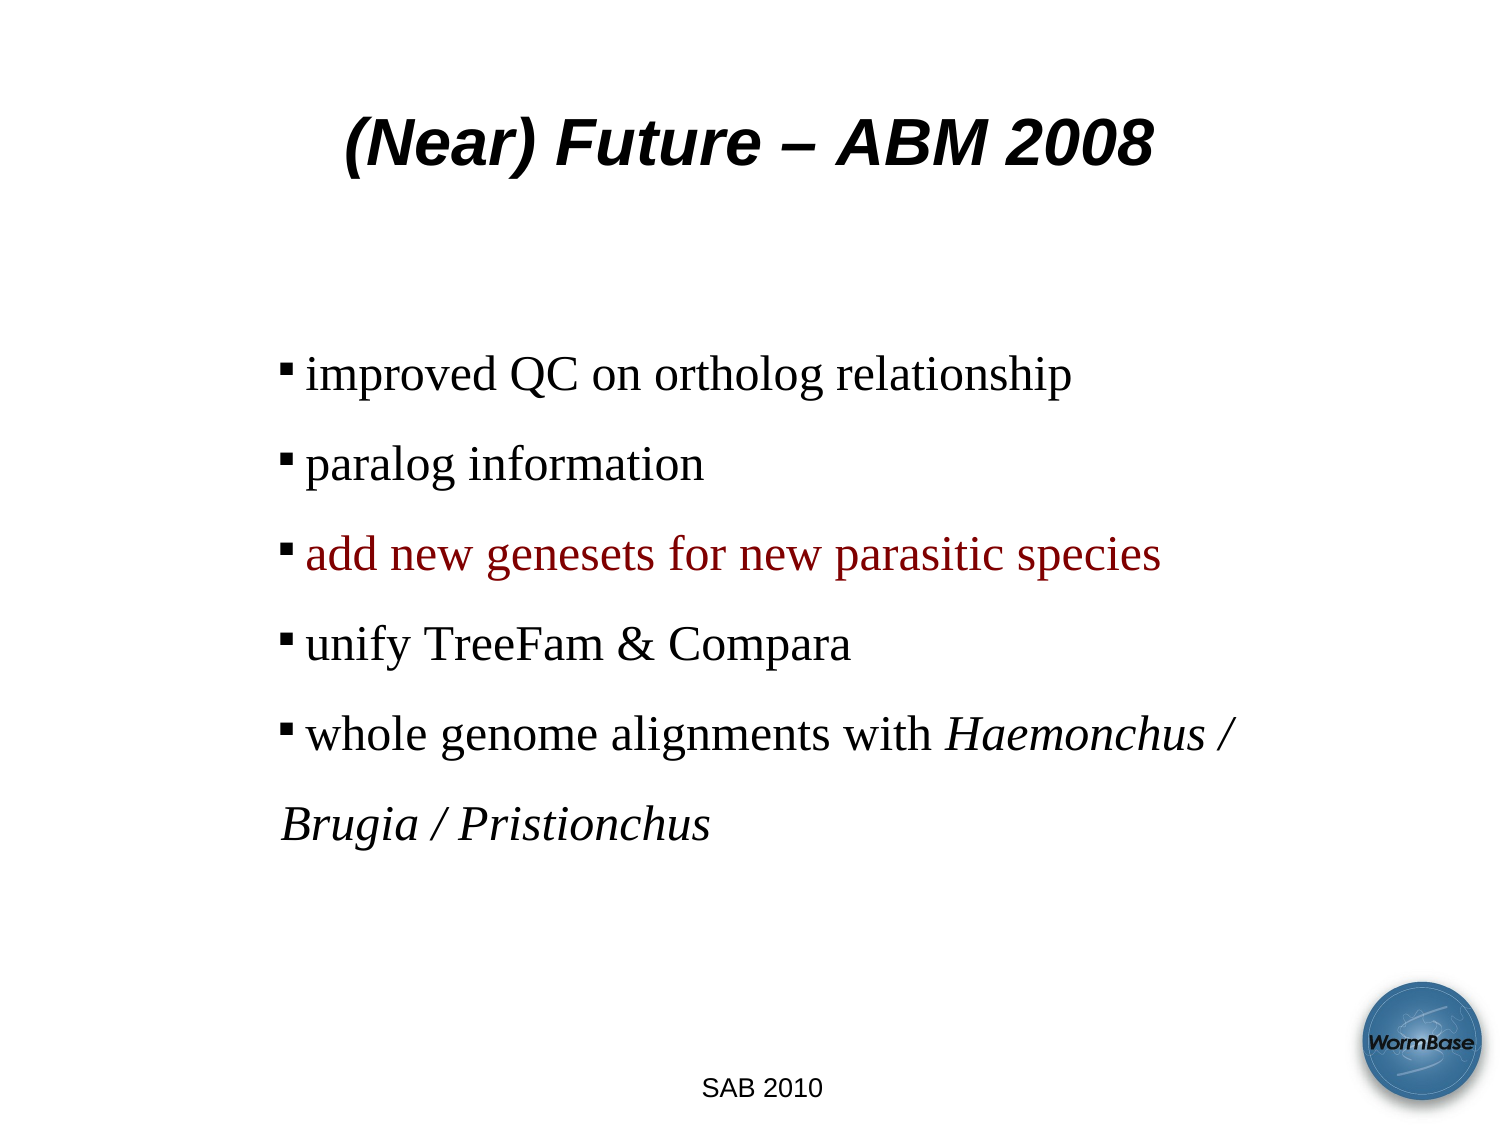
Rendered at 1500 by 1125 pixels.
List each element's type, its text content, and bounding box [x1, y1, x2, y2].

title (Near) Future – ABM 2008 [75, 44, 1425, 233]
picture [1343, 968, 1500, 1125]
text_box improved QC on ortholog relationship paralog information add new genesets for new parasitic species unify TreeFam & Compara whole genome alignments with Haemonchus / Brugia / Pristionchus [265, 302, 1309, 945]
